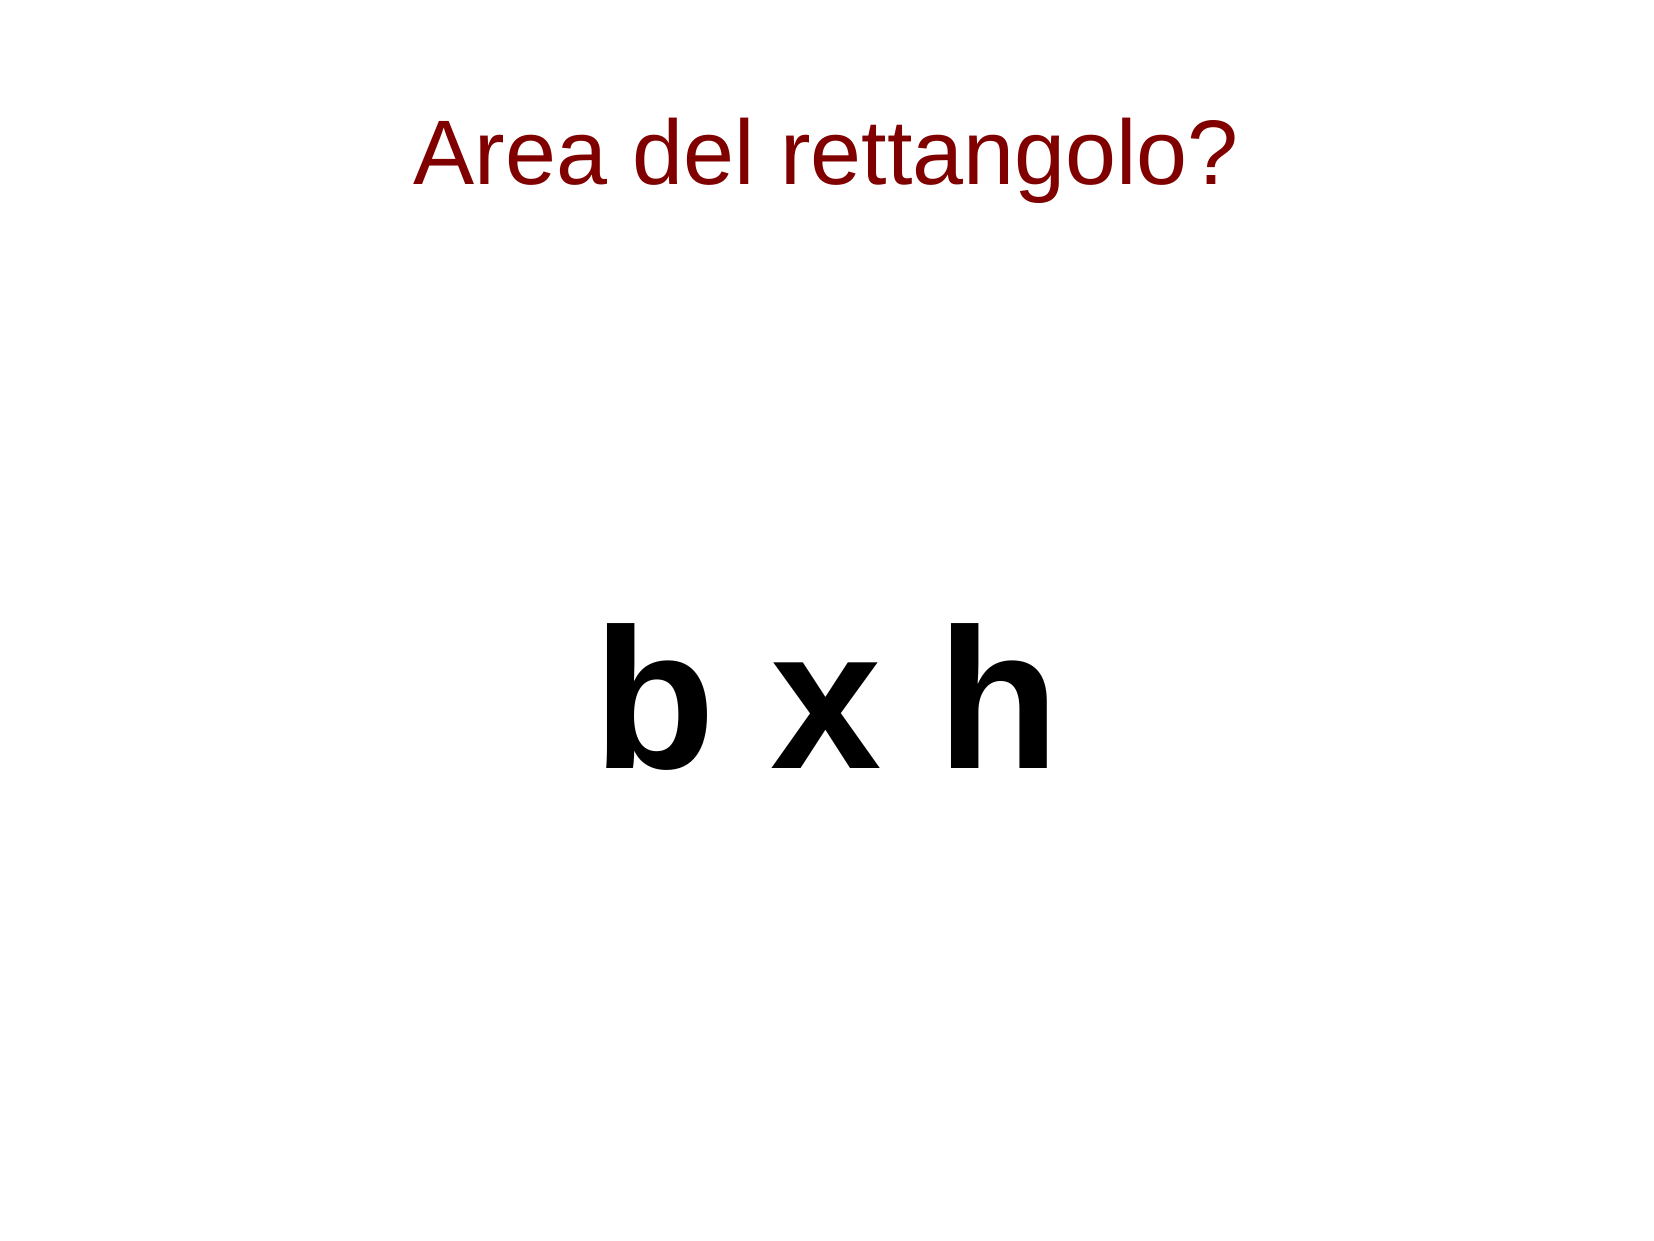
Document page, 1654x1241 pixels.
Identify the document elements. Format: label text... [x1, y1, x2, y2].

subtitle b x h [82, 297, 1571, 1102]
title Area del rettangolo? [29, 49, 1625, 257]
